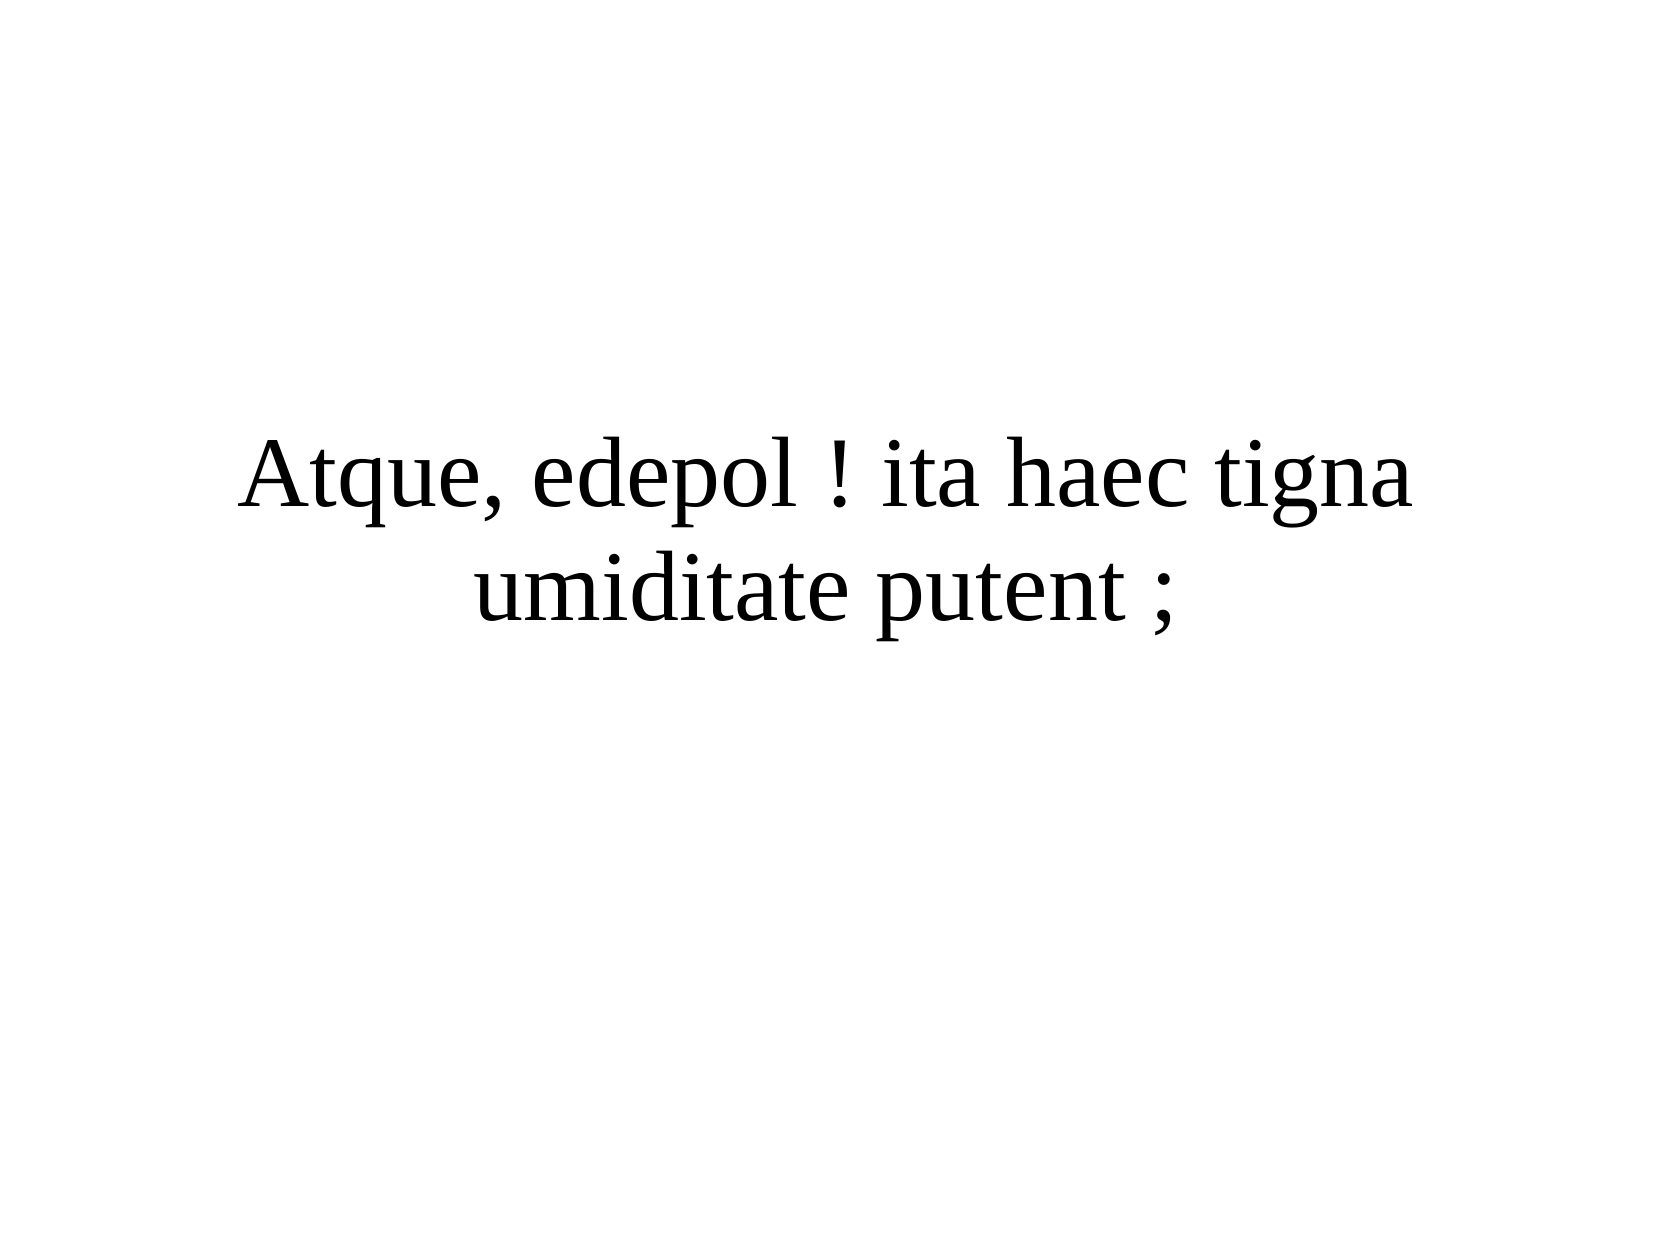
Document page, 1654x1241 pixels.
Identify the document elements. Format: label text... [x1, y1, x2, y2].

text_box Atque, edepol ! ita haec tigna umiditate putent ; [82, 49, 1571, 1010]
